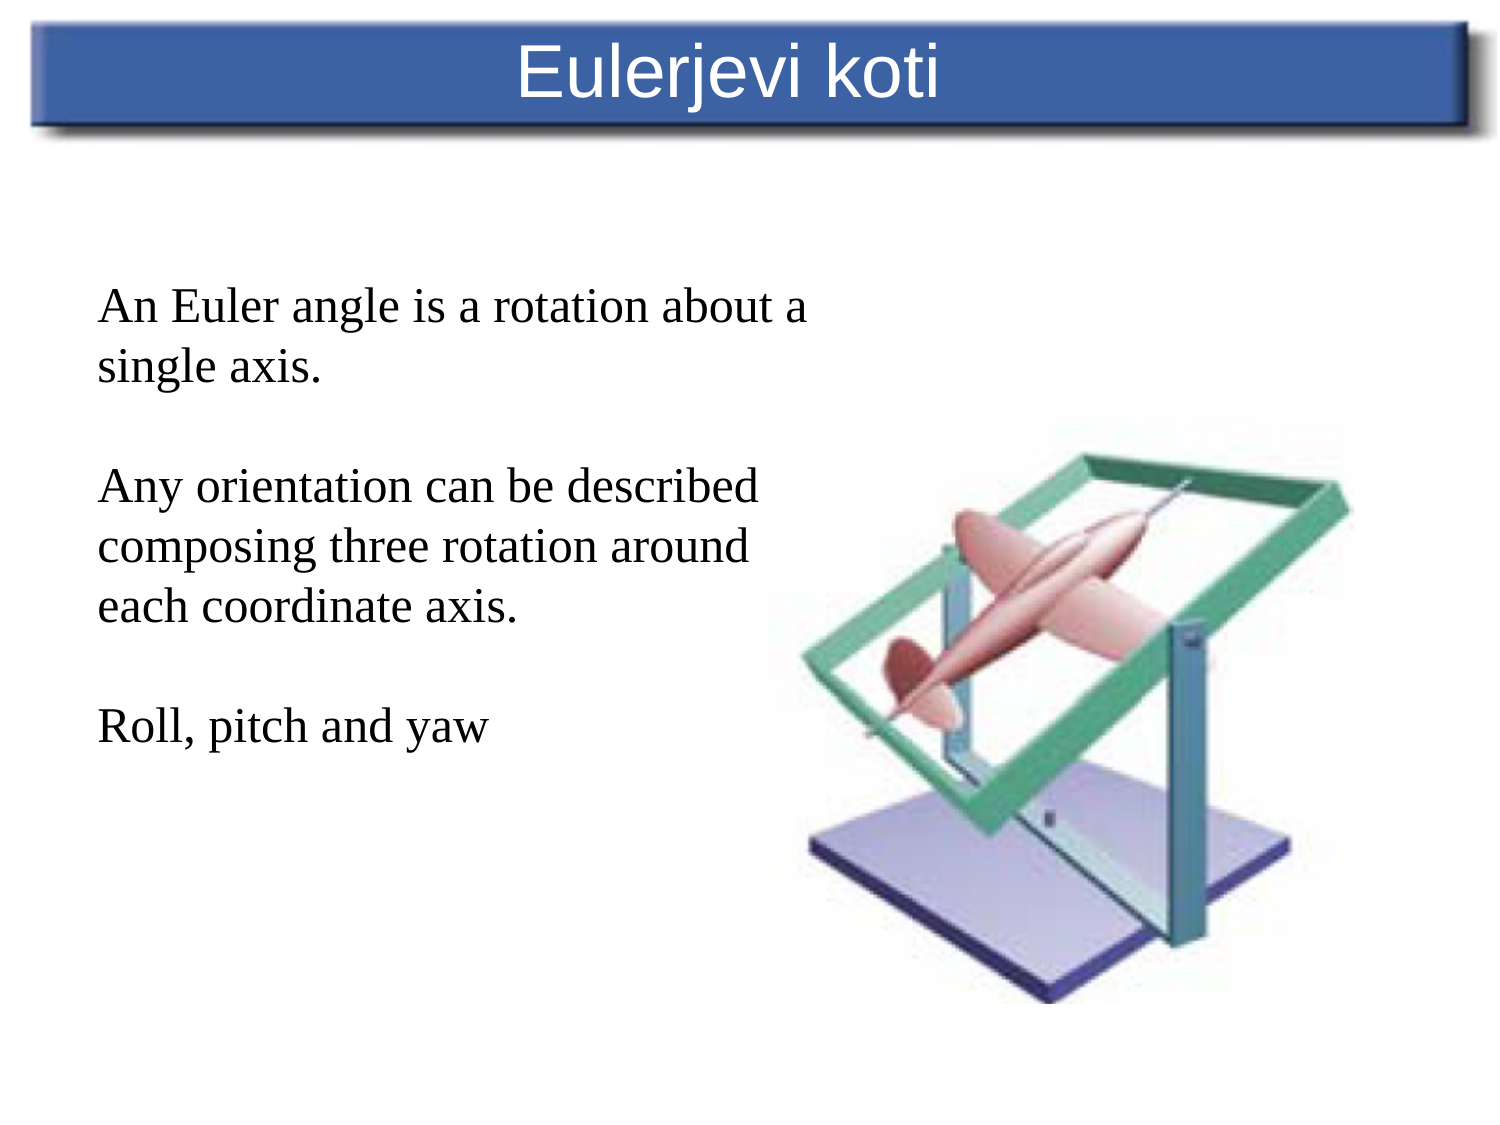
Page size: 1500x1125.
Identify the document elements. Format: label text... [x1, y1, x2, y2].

text_box An Euler angle is a rotation about a single axis. Any orientation can be described composing three rotation around each coordinate axis. Roll, pitch and yaw [82, 265, 905, 852]
text_box Eulerjevi koti [501, 15, 957, 121]
picture [29, 18, 1497, 146]
picture [747, 351, 1373, 1004]
